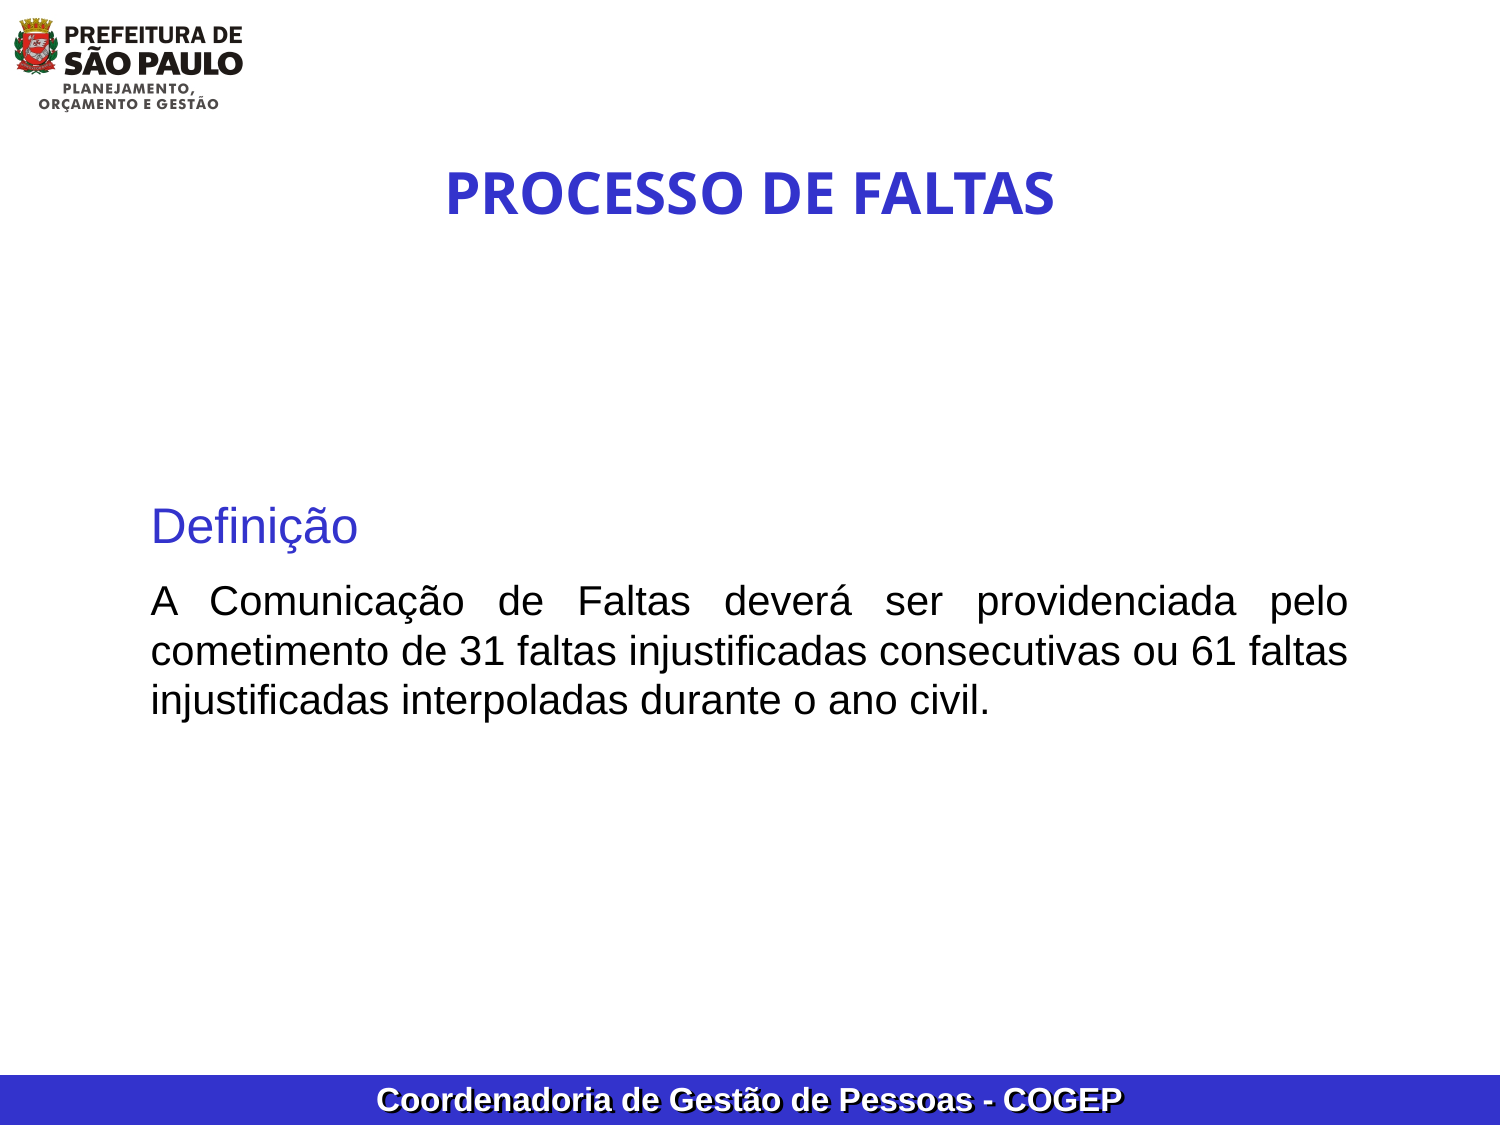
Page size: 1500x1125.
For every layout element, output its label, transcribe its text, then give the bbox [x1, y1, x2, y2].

text_box Definição A Comunicação de Faltas deverá ser providenciada pelo cometimento de 31 faltas injustificadas consecutivas ou 61 faltas injustificadas interpoladas durante o ano civil. [136, 326, 1364, 941]
text_box PROCESSO DE FALTAS [124, 149, 1376, 234]
